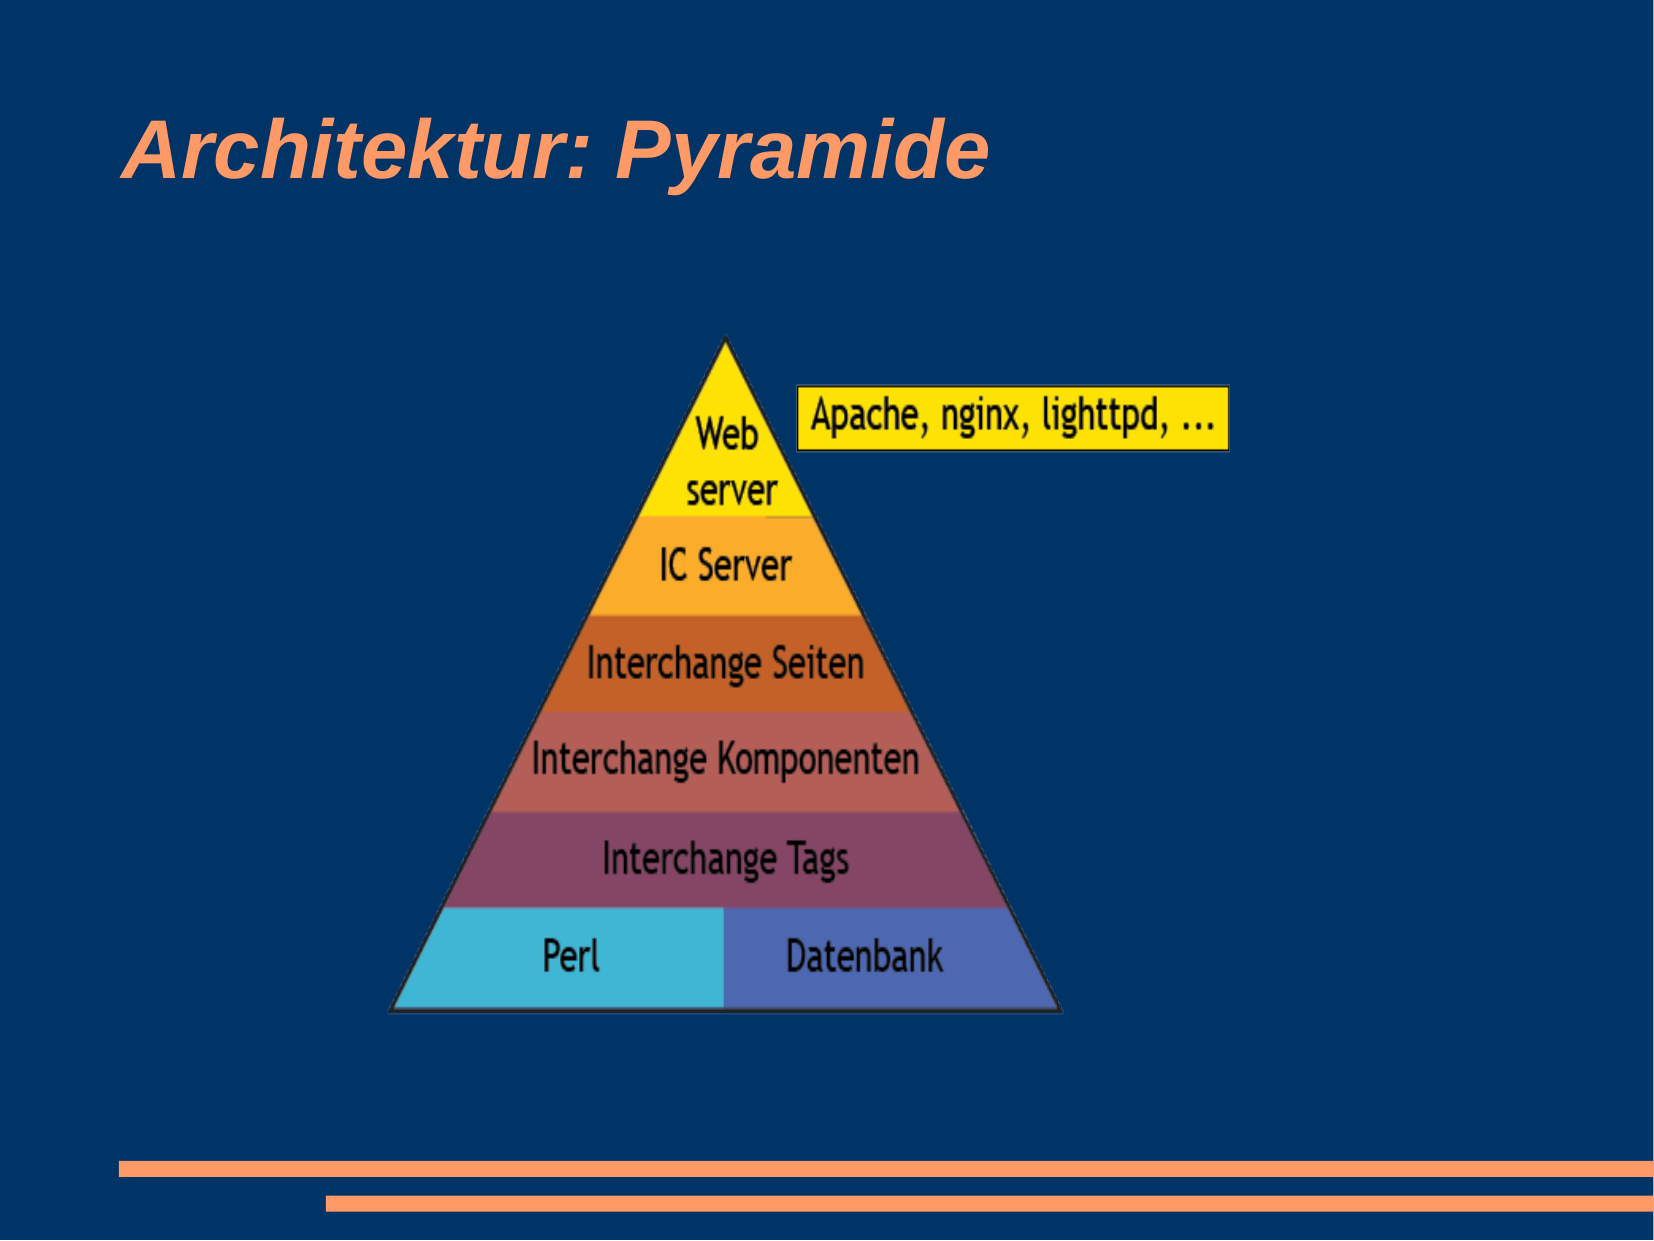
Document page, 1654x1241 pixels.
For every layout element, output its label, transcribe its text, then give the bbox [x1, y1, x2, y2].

title Architektur: Pyramide [121, 46, 1534, 254]
picture [375, 299, 1276, 1051]
